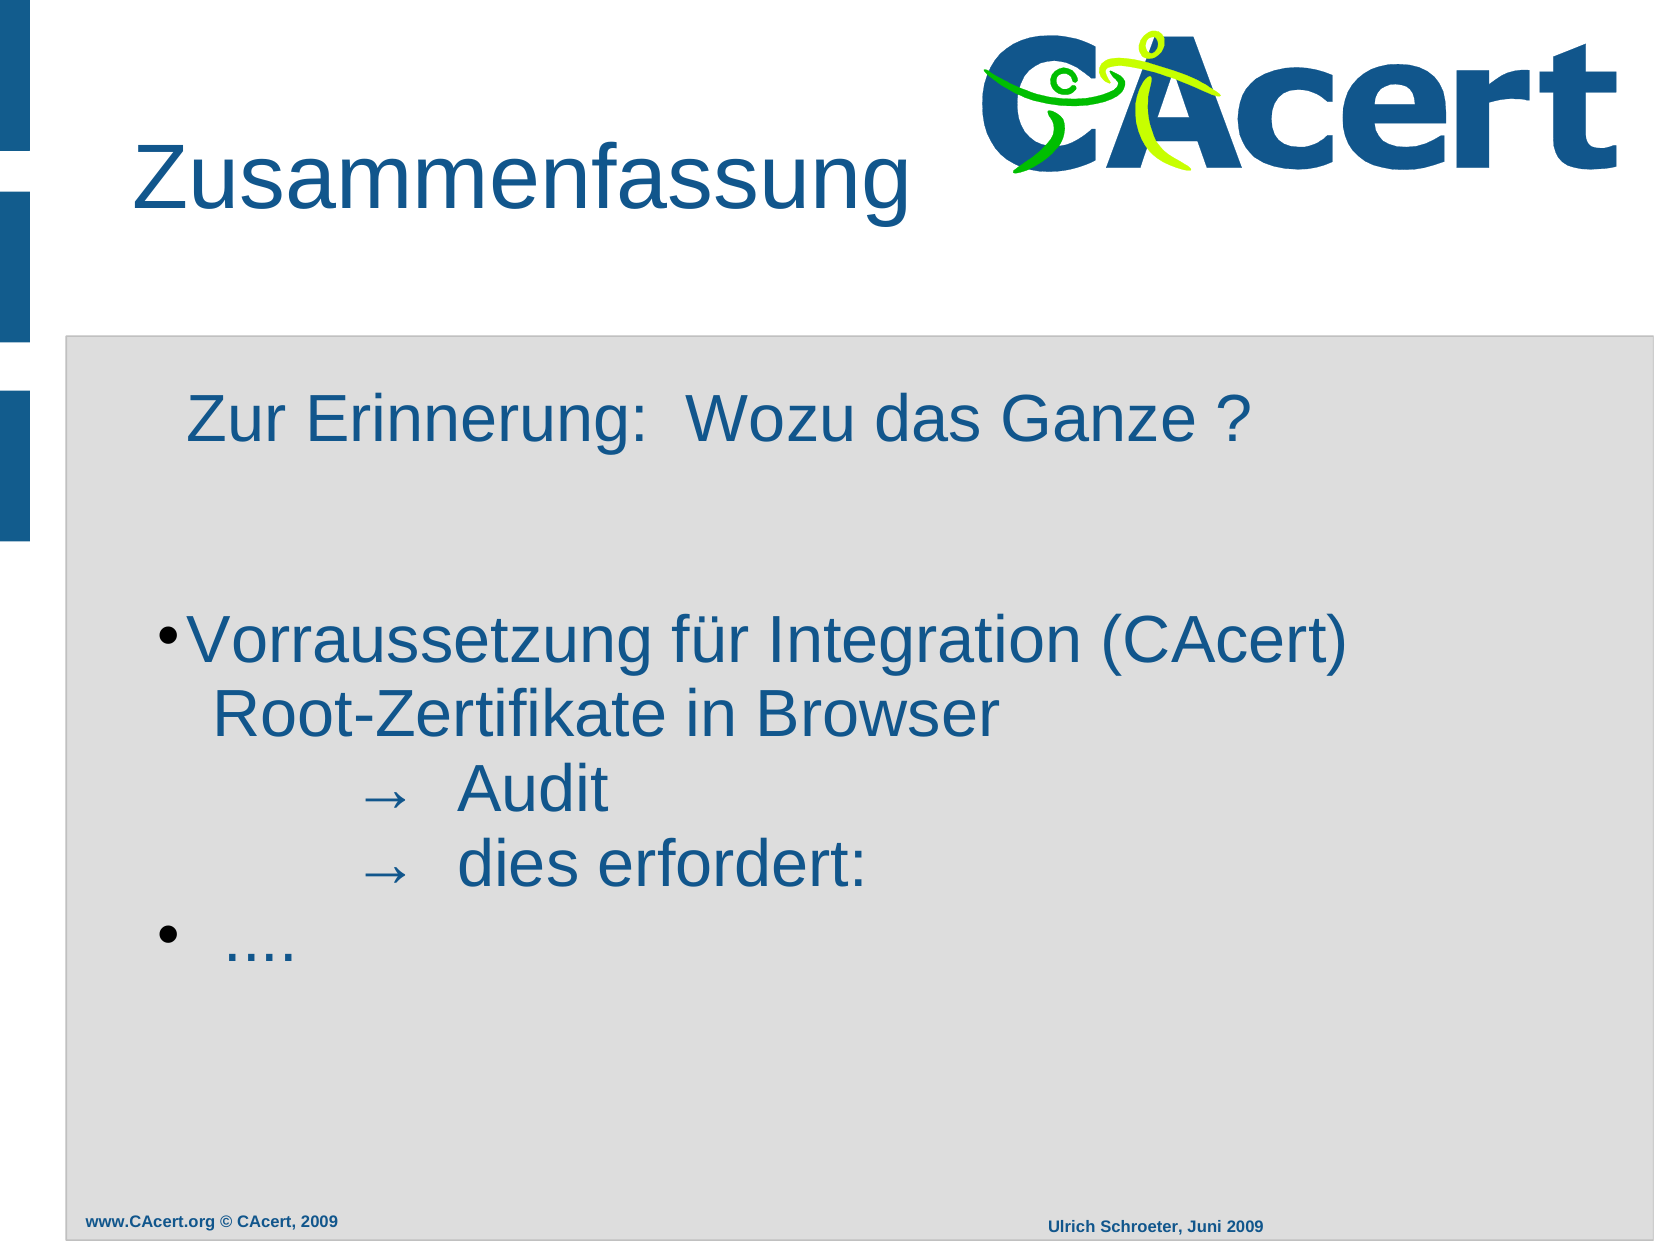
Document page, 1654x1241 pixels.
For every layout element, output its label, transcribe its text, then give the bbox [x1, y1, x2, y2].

text_box Zur Erinnerung: Wozu das Ganze ? Vorraussetzung für Integration (CAcert) Root-Zertifikate in Browser → Audit → dies erfordert: .... [142, 373, 1358, 983]
text_box Zusammenfassung [118, 118, 929, 236]
